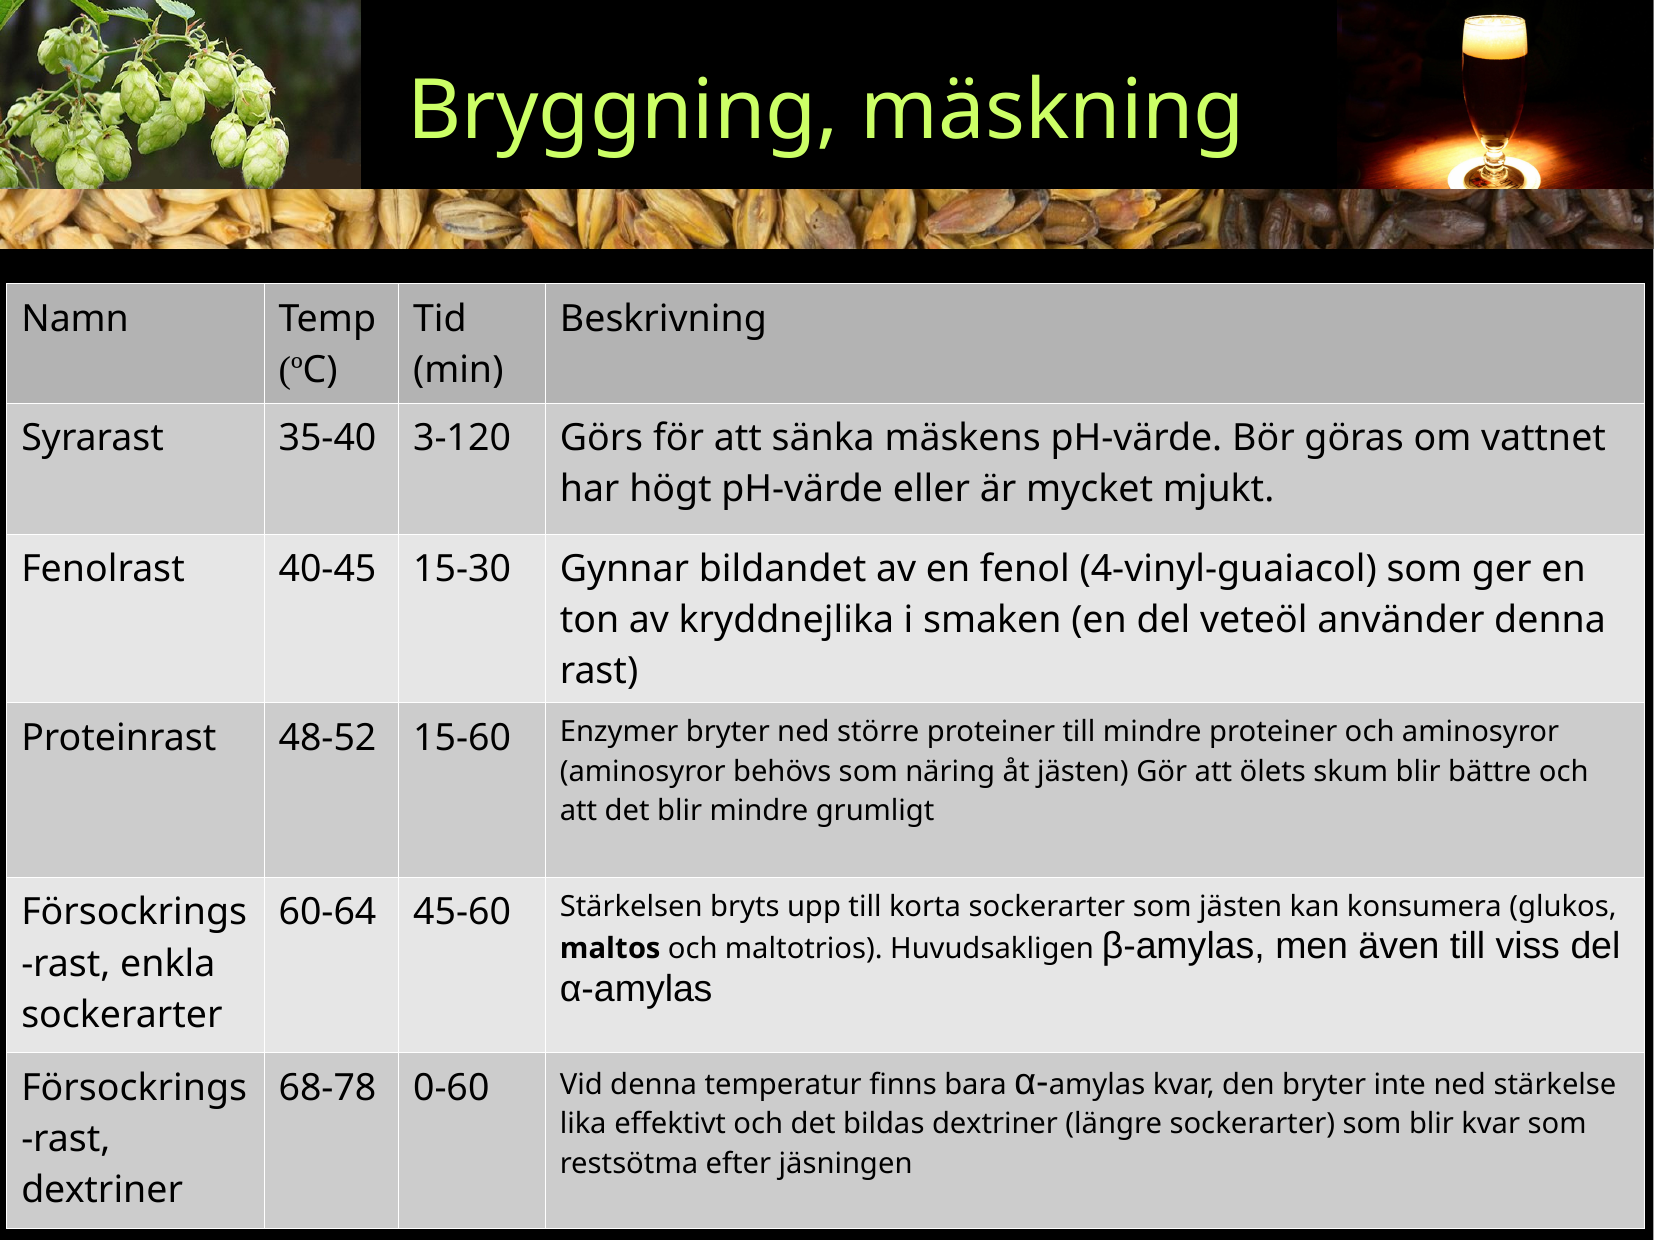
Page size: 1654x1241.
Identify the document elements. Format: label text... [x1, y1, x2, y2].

table_header Namn [7, 284, 264, 403]
table_cell Enzymer bryter ned större proteiner till mindre proteiner och aminosyror (aminosyror behövs som näring åt jästen) Gör att ölets skum blir bättre och att det blir mindre grumligt [546, 703, 1644, 877]
table_cell Görs för att sänka mäskens pH-värde. Bör göras om vattnet har högt pH-värde eller är mycket mjukt. [546, 404, 1644, 534]
table_header Tid (min) [399, 284, 545, 403]
table_cell 15-60 [399, 703, 545, 877]
table_header Temp (ºC) [265, 284, 398, 403]
table_cell Vid denna temperatur finns bara α-amylas kvar, den bryter inte ned stärkelse lika effektivt och det bildas dextriner (längre sockerarter) som blir kvar som restsötma efter jäsningen [546, 1053, 1644, 1228]
table_cell Försockrings-rast, dextriner [7, 1053, 264, 1228]
table_cell 3-120 [399, 404, 545, 534]
table_cell 68-78 [265, 1053, 398, 1228]
table_cell Fenolrast [7, 535, 264, 702]
table_cell 15-30 [399, 535, 545, 702]
table_cell Stärkelsen bryts upp till korta sockerarter som jästen kan konsumera (glukos, maltos och maltotrios). Huvudsakligen β-amylas, men även till viss del α-amylas [546, 878, 1644, 1052]
table_cell 35-40 [265, 404, 398, 534]
table_cell 60-64 [265, 878, 398, 1052]
table_header Beskrivning [546, 284, 1644, 403]
table_cell 40-45 [265, 535, 398, 702]
table_cell 48-52 [265, 703, 398, 877]
table_cell 0-60 [399, 1053, 545, 1228]
title [361, 143, 1337, 189]
picture [0, 0, 1654, 249]
table_cell Gynnar bildandet av en fenol (4-vinyl-guaiacol) som ger en ton av kryddnejlika i smaken (en del veteöl använder denna rast) [546, 535, 1644, 702]
title Bryggning, mäskning [361, 49, 1337, 143]
table_cell Försockrings-rast, enkla sockerarter [7, 878, 264, 1052]
table_cell 45-60 [399, 878, 545, 1052]
table_cell Syrarast [7, 404, 264, 534]
table_cell Proteinrast [7, 703, 264, 877]
